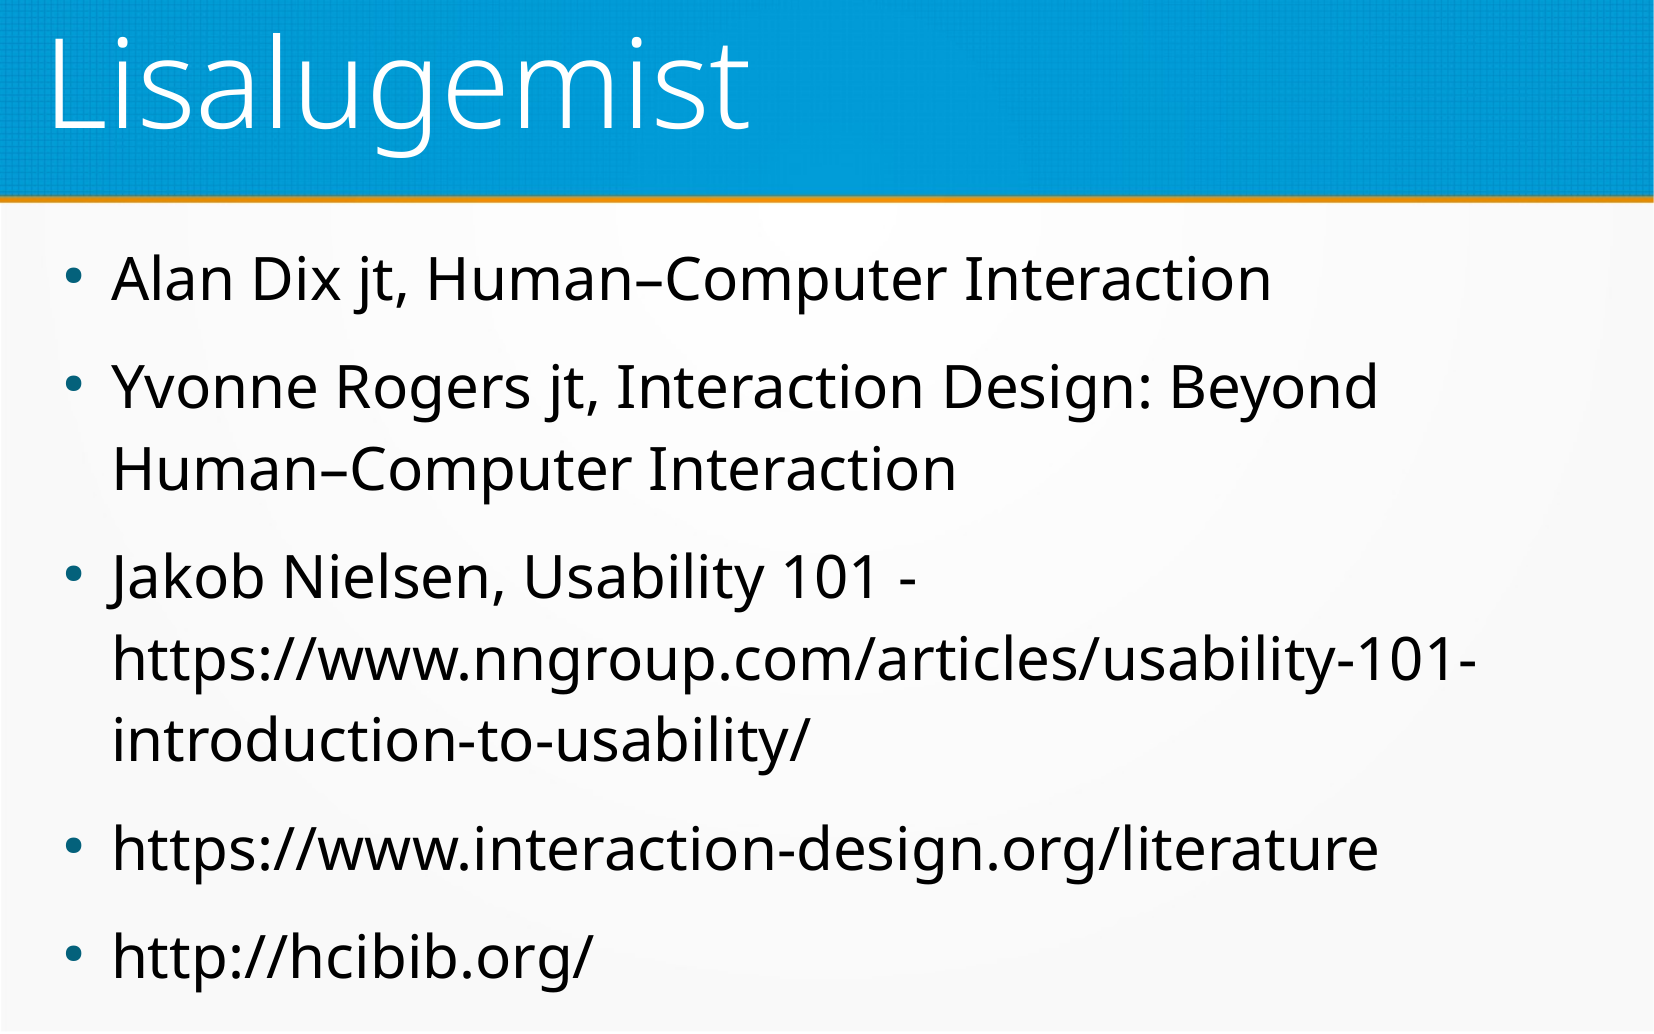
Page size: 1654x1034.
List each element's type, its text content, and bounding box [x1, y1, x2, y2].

picture [0, 195, 1654, 1034]
list Alan Dix jt, Human–Computer Interaction Yvonne Rogers jt, Interaction Design: Beyond Human–Computer Interaction Jakob Nielsen, Usability 101 - https://www.nngroup.com/articles/usability-101-introduction-to-usability/ https://www.interaction-design.org/literature http://hcibib.org/ [47, 236, 1607, 1002]
title Lisalugemist [43, 0, 1619, 166]
